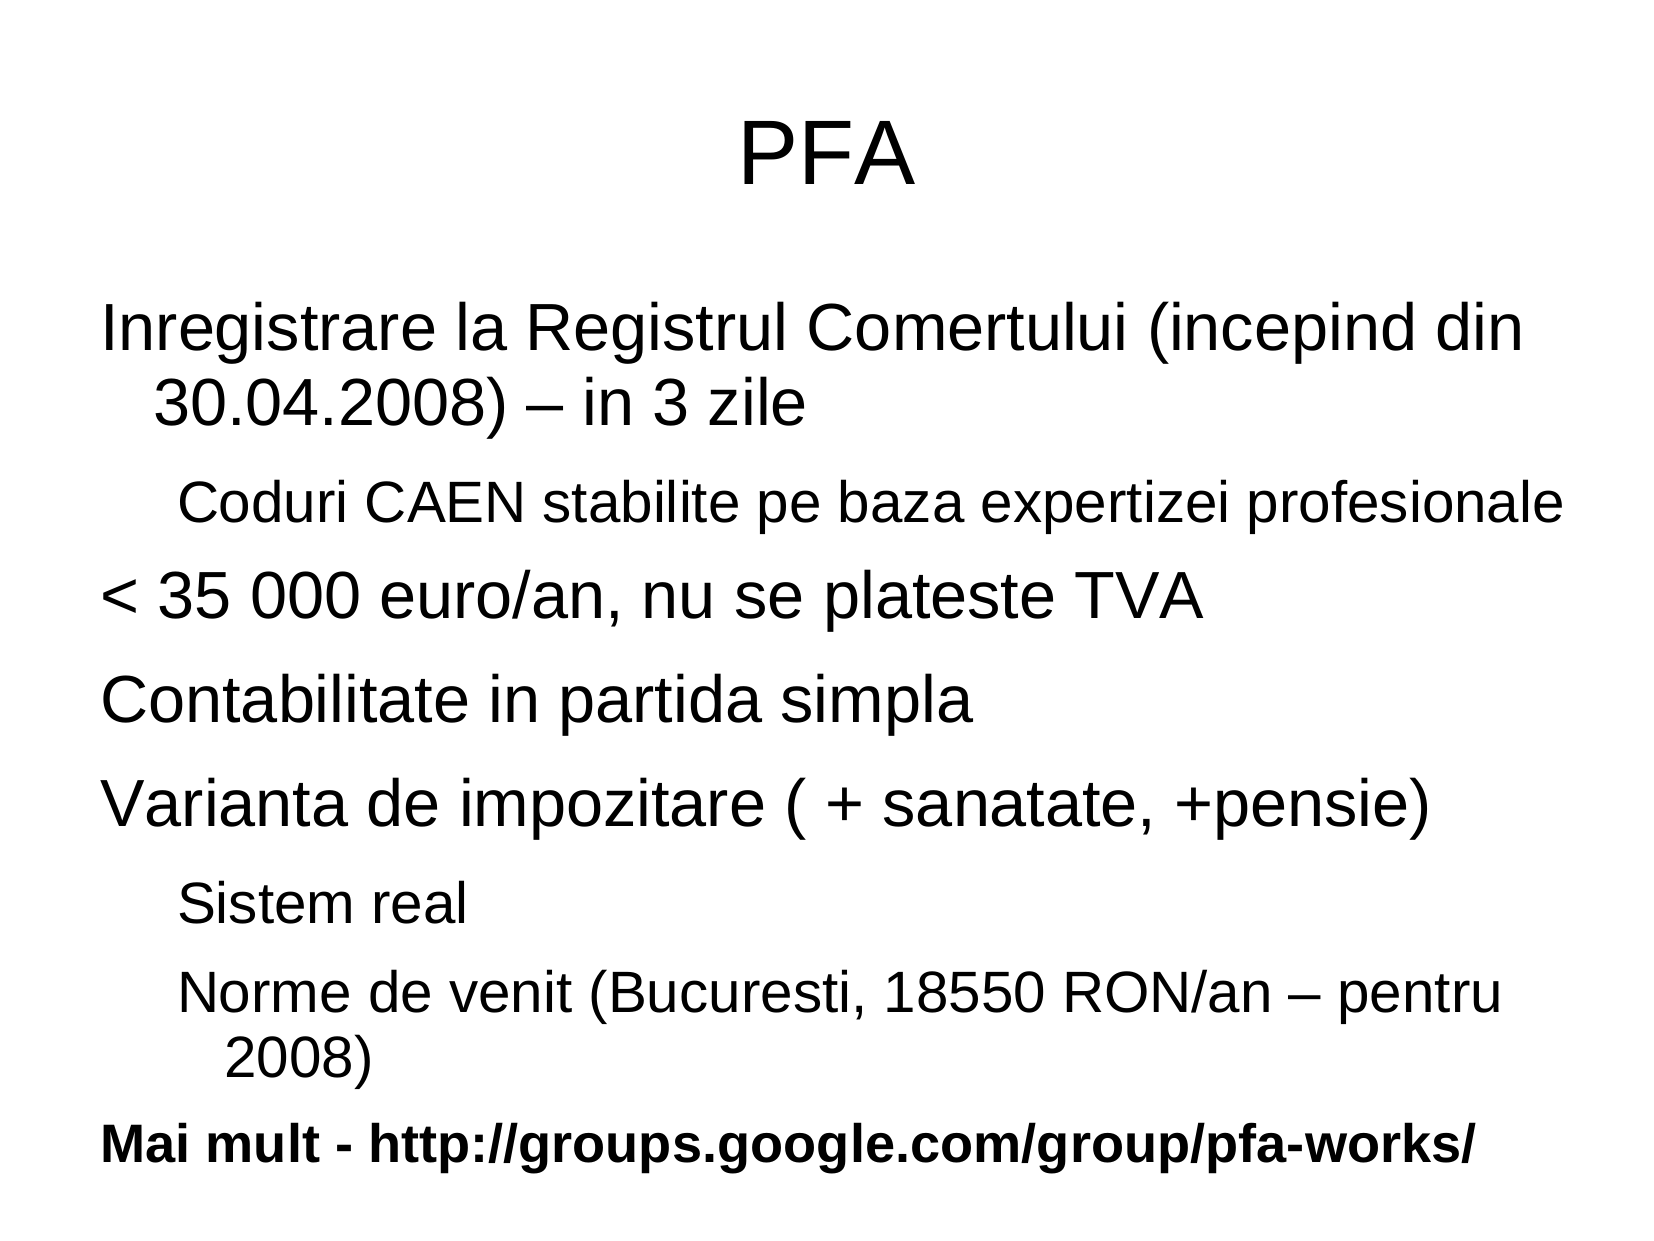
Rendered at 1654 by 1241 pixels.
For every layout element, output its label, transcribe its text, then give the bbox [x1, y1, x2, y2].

title PFA [82, 49, 1571, 257]
list Inregistrare la Registrul Comertului (incepind din 30.04.2008) – in 3 zile Coduri CAEN stabilite pe baza expertizei profesionale < 35 000 euro/an, nu se plateste TVA Contabilitate in partida simpla Varianta de impozitare ( + sanatate, +pensie) Sistem real Norme de venit (Bucuresti, 18550 RON/an – pentru 2008) Mai mult - http://groups.google.com/group/pfa-works/ [82, 290, 1571, 1239]
